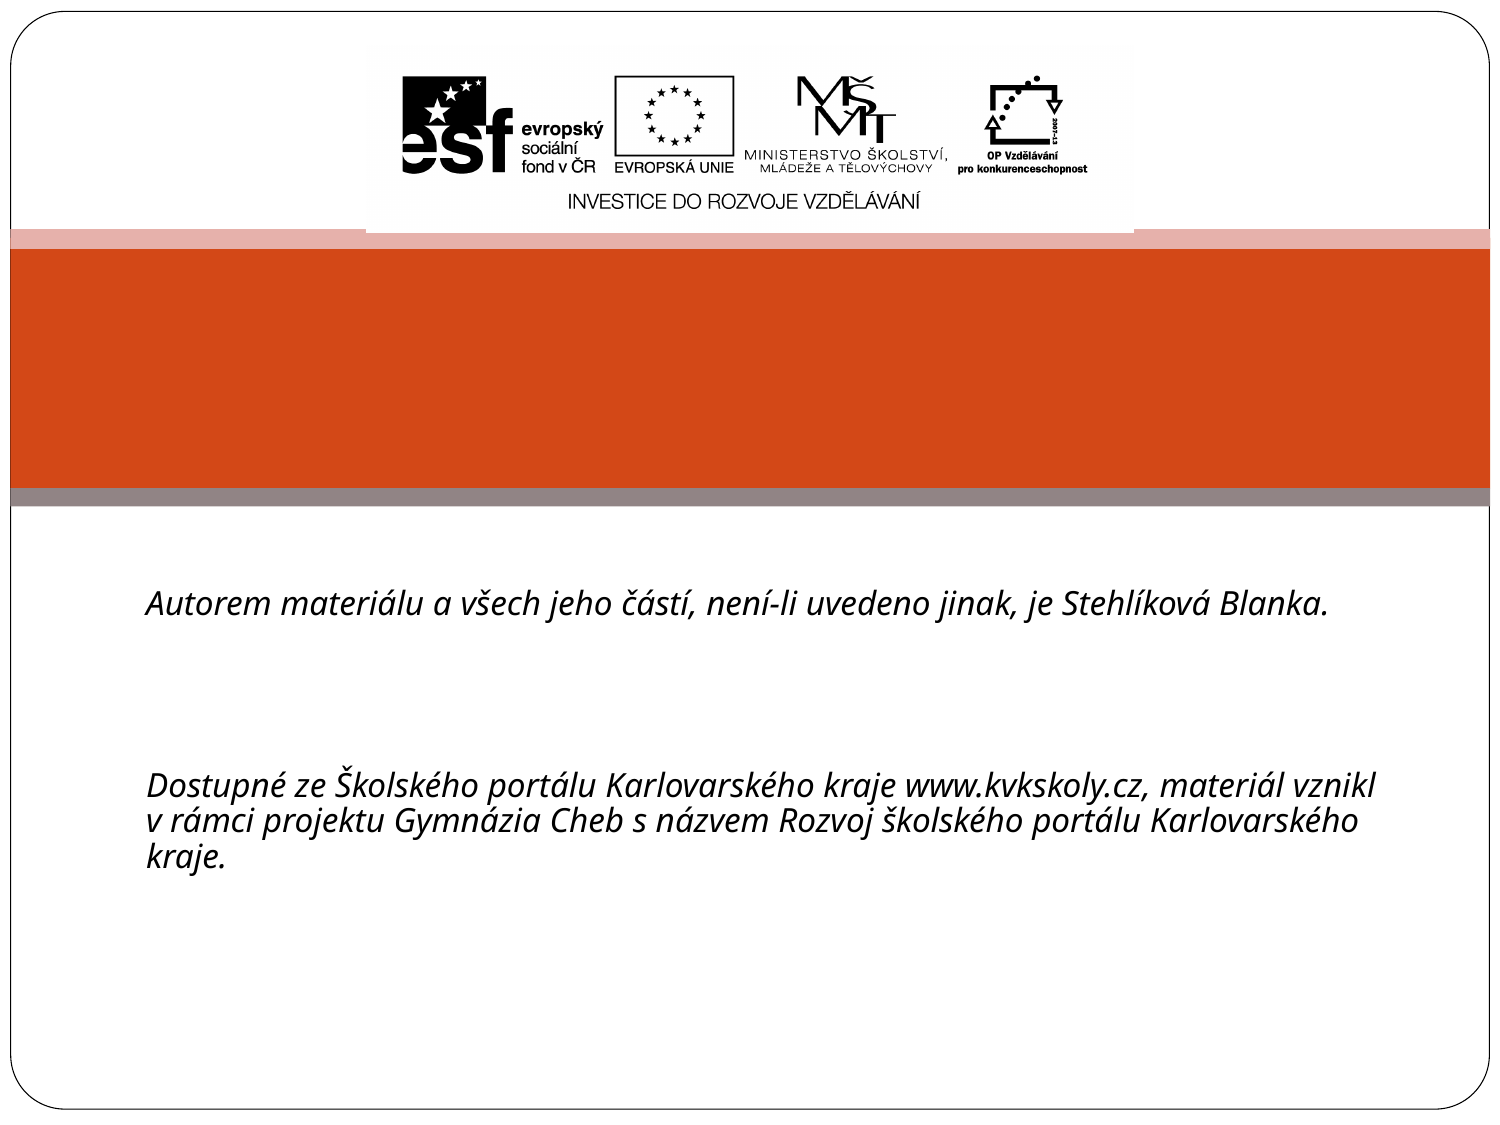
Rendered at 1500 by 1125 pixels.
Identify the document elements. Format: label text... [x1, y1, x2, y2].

picture [366, 45, 1134, 233]
list Autorem materiálu a všech jeho částí, není-li uvedeno jinak, je Stehlíková Blanka. Dostupné ze Školského portálu Karlovarského kraje www.kvkskoly.cz, materiál vznikl v rámci projektu Gymnázia Cheb s názvem Rozvoj školského portálu Karlovarského kraje. [75, 262, 1426, 1006]
